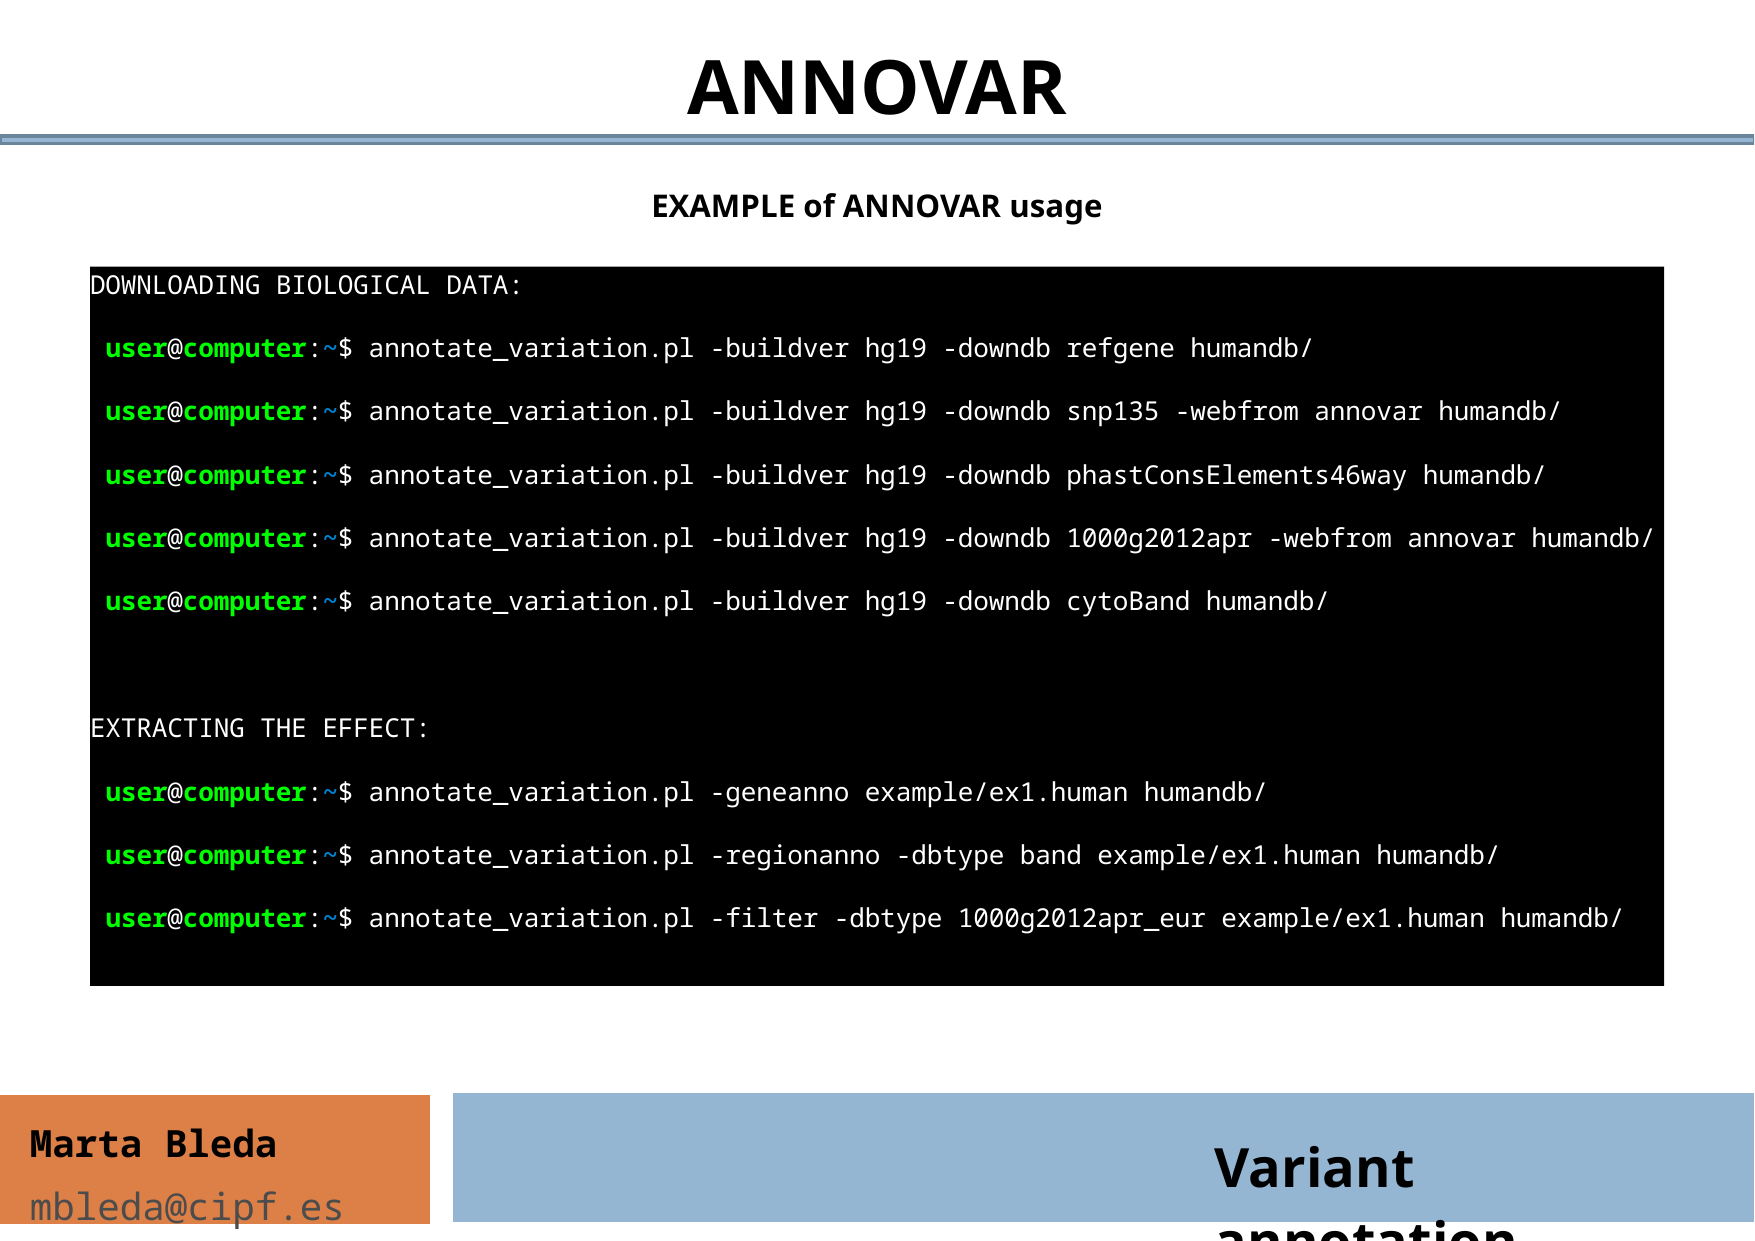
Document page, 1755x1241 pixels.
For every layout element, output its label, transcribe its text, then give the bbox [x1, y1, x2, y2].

list DOWNLOADING BIOLOGICAL DATA: user@computer:~$ annotate_variation.pl -buildver hg19 -downdb refgene humandb/ user@computer:~$ annotate_variation.pl -buildver hg19 -downdb snp135 -webfrom annovar humandb/ user@computer:~$ annotate_variation.pl -buildver hg19 -downdb phastConsElements46way humandb/ user@computer:~$ annotate_variation.pl -buildver hg19 -downdb 1000g2012apr -webfrom annovar humandb/ user@computer:~$ annotate_variation.pl -buildver hg19 -downdb cytoBand humandb/ EXTRACTING THE EFFECT: user@computer:~$ annotate_variation.pl -geneanno example/ex1.human humandb/ user@computer:~$ annotate_variation.pl -regionanno -dbtype band example/ex1.human humandb/ user@computer:~$ annotate_variation.pl -filter -dbtype 1000g2012apr_eur example/ex1.human humandb/ [90, 266, 1665, 986]
text_box ANNOVAR [67, 27, 1688, 129]
text_box Variant annotation [1200, 1122, 1726, 1200]
text_box Marta Bleda mbleda@cipf.es [15, 1110, 406, 1213]
text_box [0, 136, 1754, 144]
text_box EXAMPLE of ANNOVAR usage [88, 176, 1666, 264]
